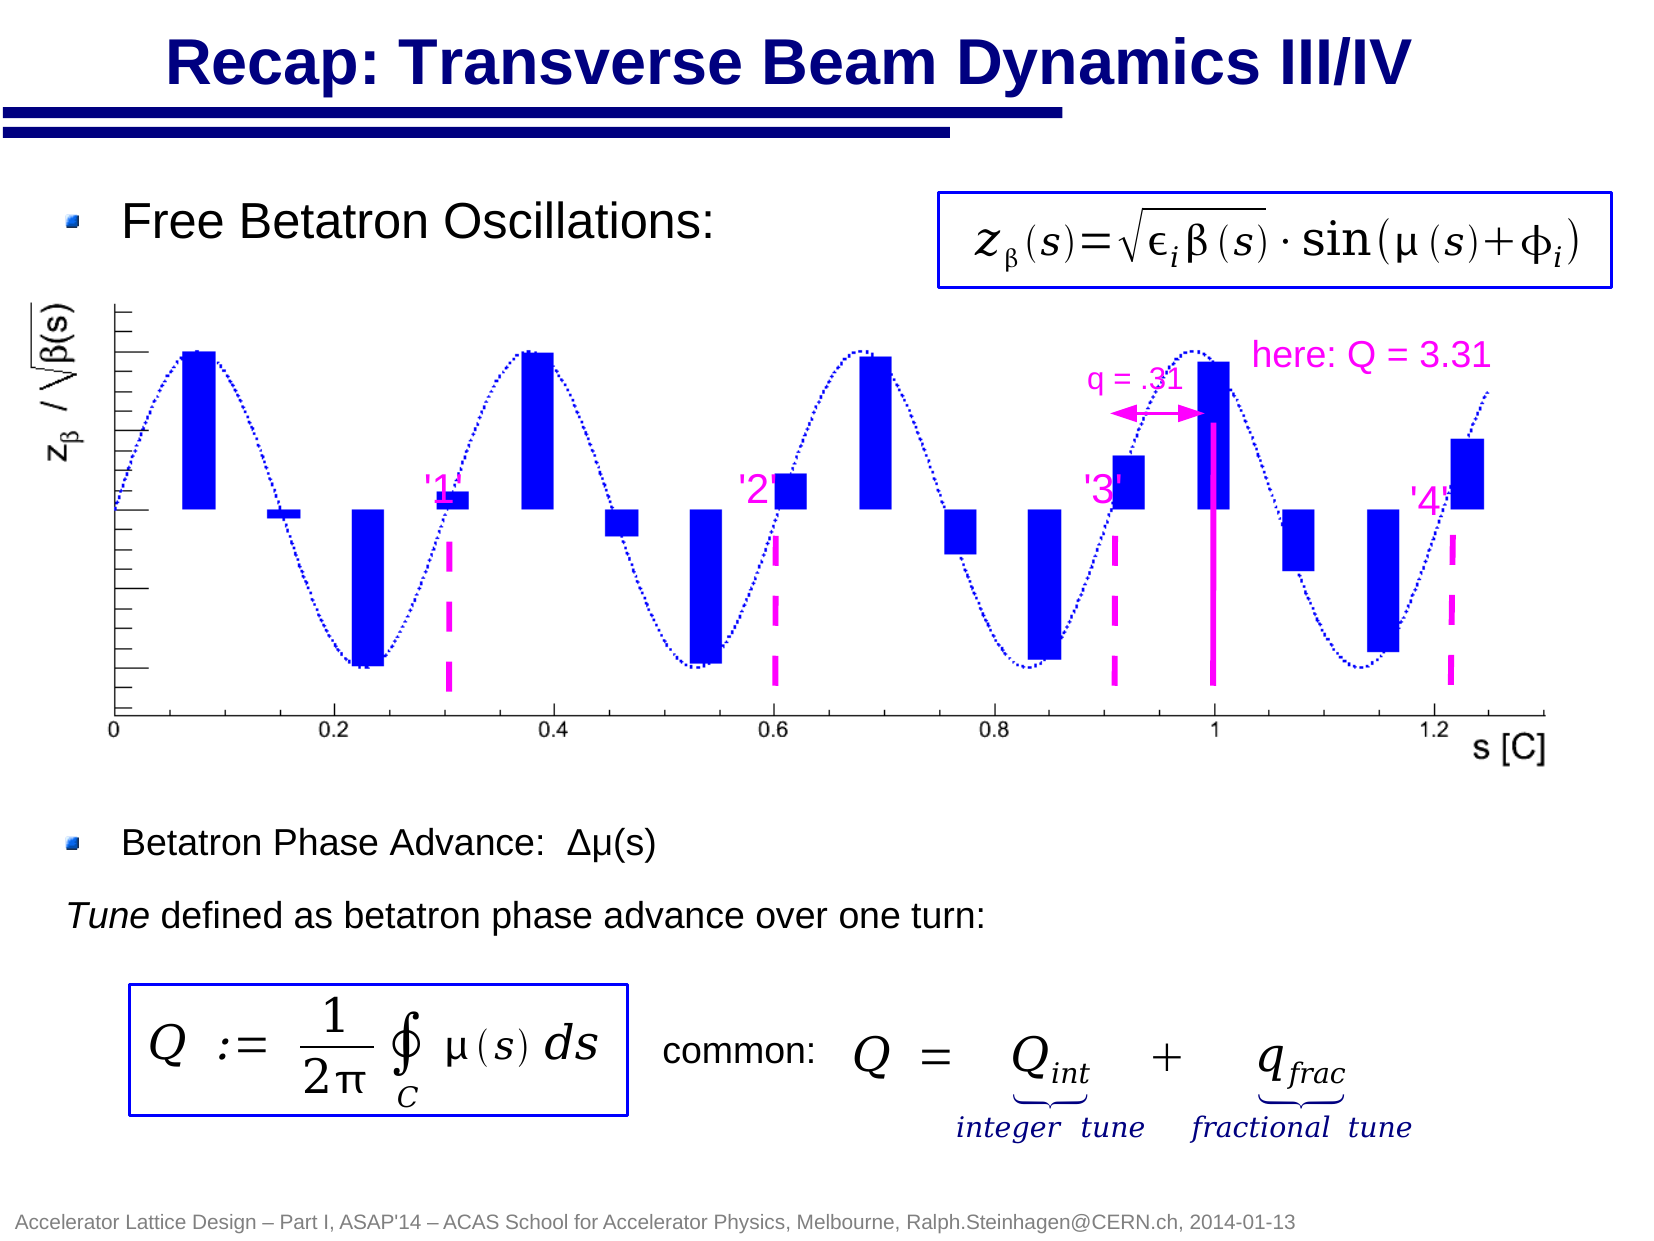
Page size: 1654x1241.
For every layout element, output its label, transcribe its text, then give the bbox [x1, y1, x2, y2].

picture [23, 295, 65, 774]
title Recap: Transverse Beam Dynamics III/IV [165, 0, 1536, 124]
list Free Betatron Oscillations: Betatron Phase Advance: Δμ(s) Tune defined as betatron phase advance over one turn: [65, 192, 1628, 1205]
text_box common: [647, 1021, 843, 1079]
chart [840, 1026, 1425, 1145]
chart [136, 987, 611, 1113]
list Free Betatron Oscillations: Betatron Phase Advance: Δμ(s) Tune defined as betatron phase advance over one turn: [940, 194, 1610, 286]
chart [961, 205, 1593, 274]
